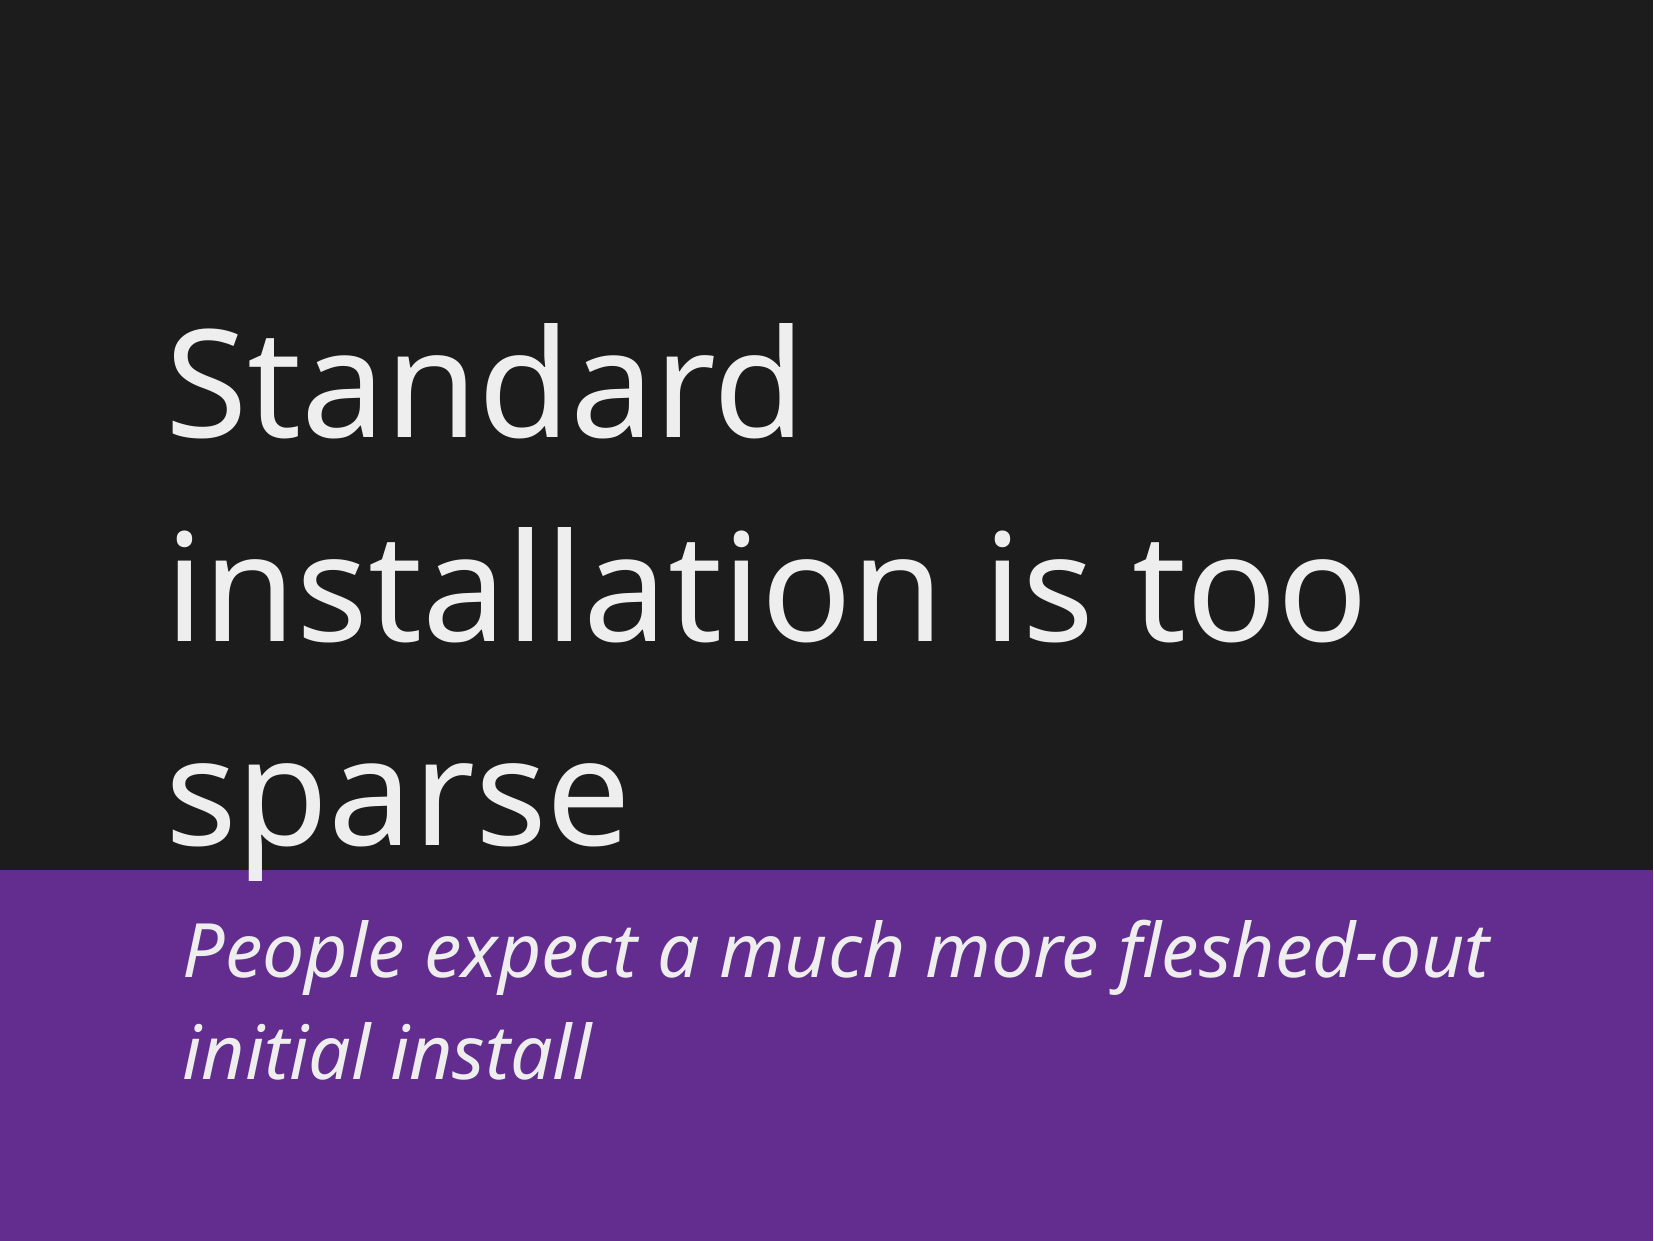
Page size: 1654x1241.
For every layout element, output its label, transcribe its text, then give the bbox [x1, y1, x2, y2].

list People expect a much more fleshed-out initial install [165, 897, 1571, 1241]
title Standard installation is too sparse [165, 72, 1571, 778]
